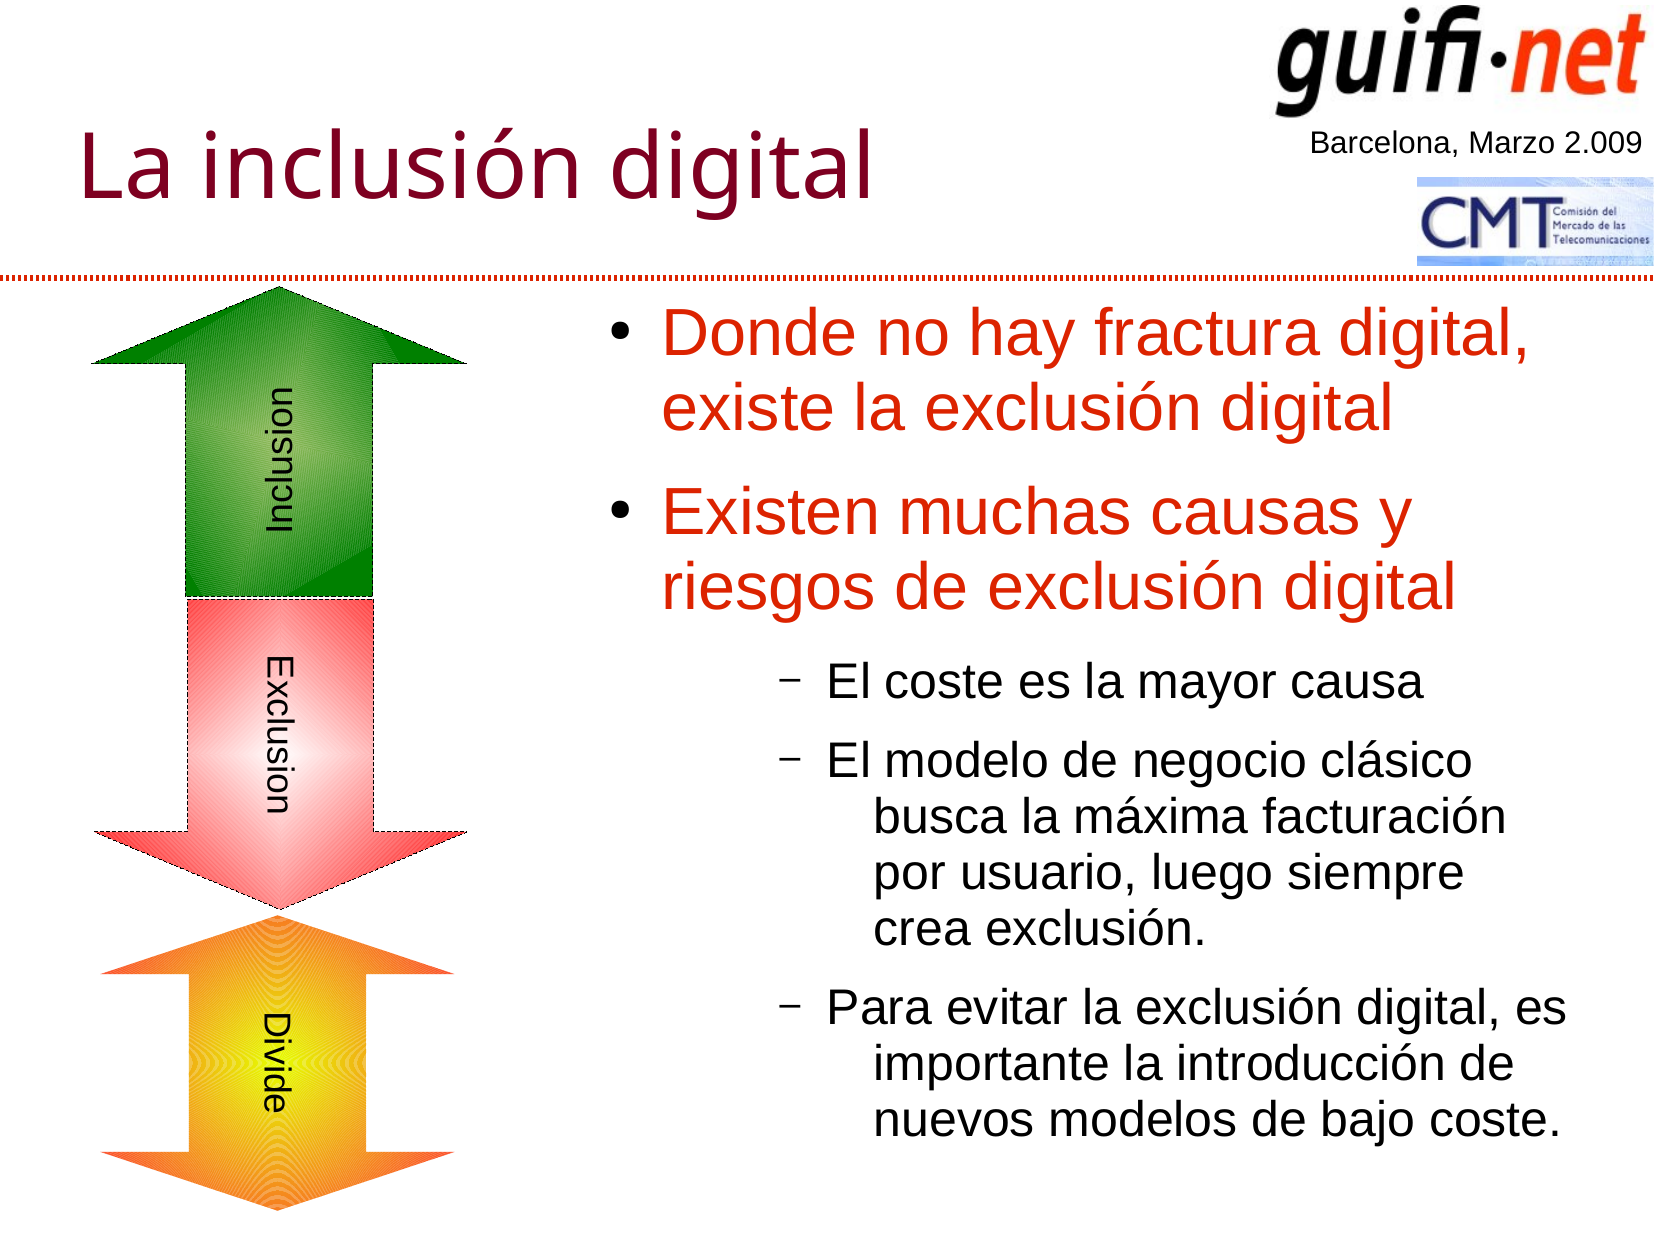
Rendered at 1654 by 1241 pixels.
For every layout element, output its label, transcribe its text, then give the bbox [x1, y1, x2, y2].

list Donde no hay fractura digital, existe la exclusión digital Existen muchas causas y riesgos de exclusión digital El coste es la mayor causa El modelo de negocio clásico busca la máxima facturación por usuario, luego siempre crea exclusión. Para evitar la exclusión digital, es importante la introducción de nuevos modelos de bajo coste. [590, 295, 1572, 1157]
text_box Exclusion [94, 599, 467, 910]
picture [1417, 177, 1654, 266]
picture [1269, 5, 1654, 119]
text_box Inclusion [91, 286, 467, 597]
text_box Divide [100, 915, 455, 1211]
title La inclusión digital [76, 59, 1093, 267]
